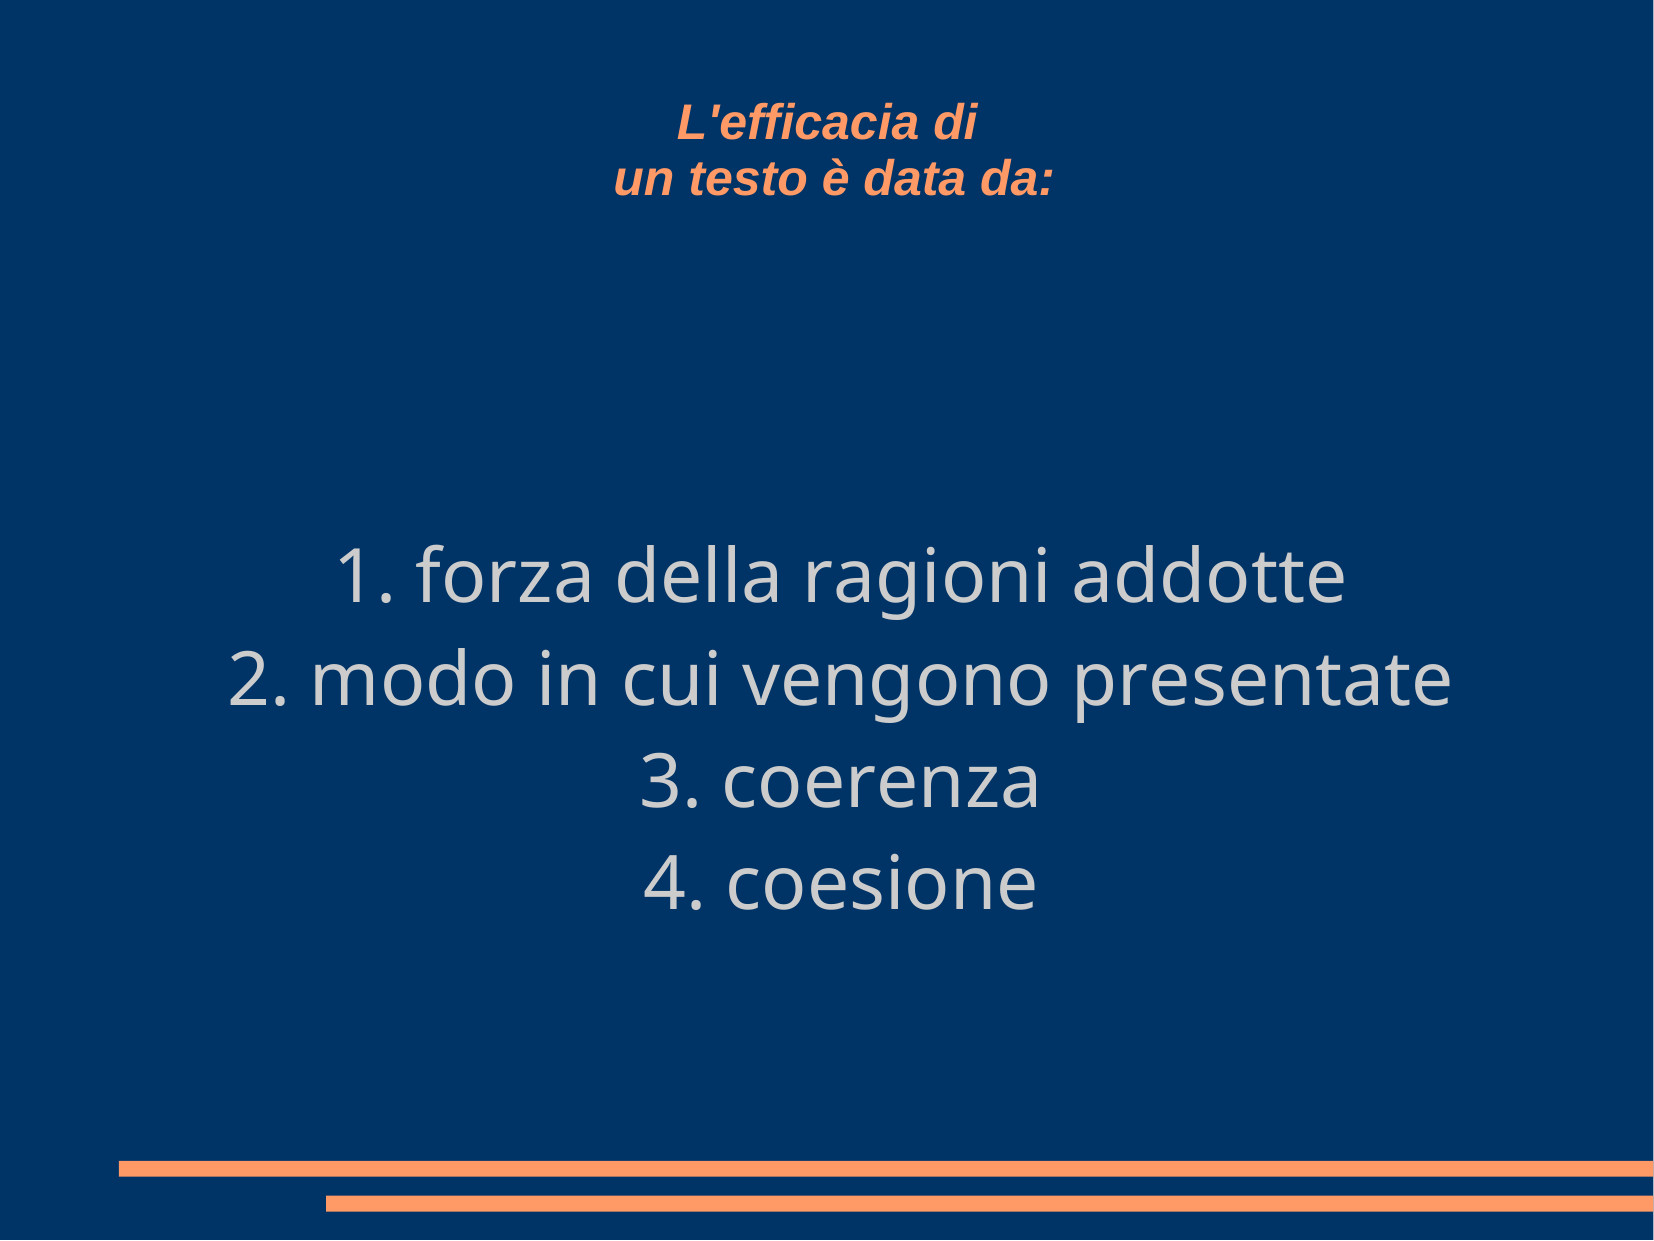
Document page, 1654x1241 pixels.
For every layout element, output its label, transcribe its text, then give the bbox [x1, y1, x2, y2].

subtitle 1. forza della ragioni addotte 2. modo in cui vengono presentate 3. coerenza 4. coesione [121, 322, 1561, 1132]
title L'efficacia di un testo è data da: [121, 46, 1534, 254]
